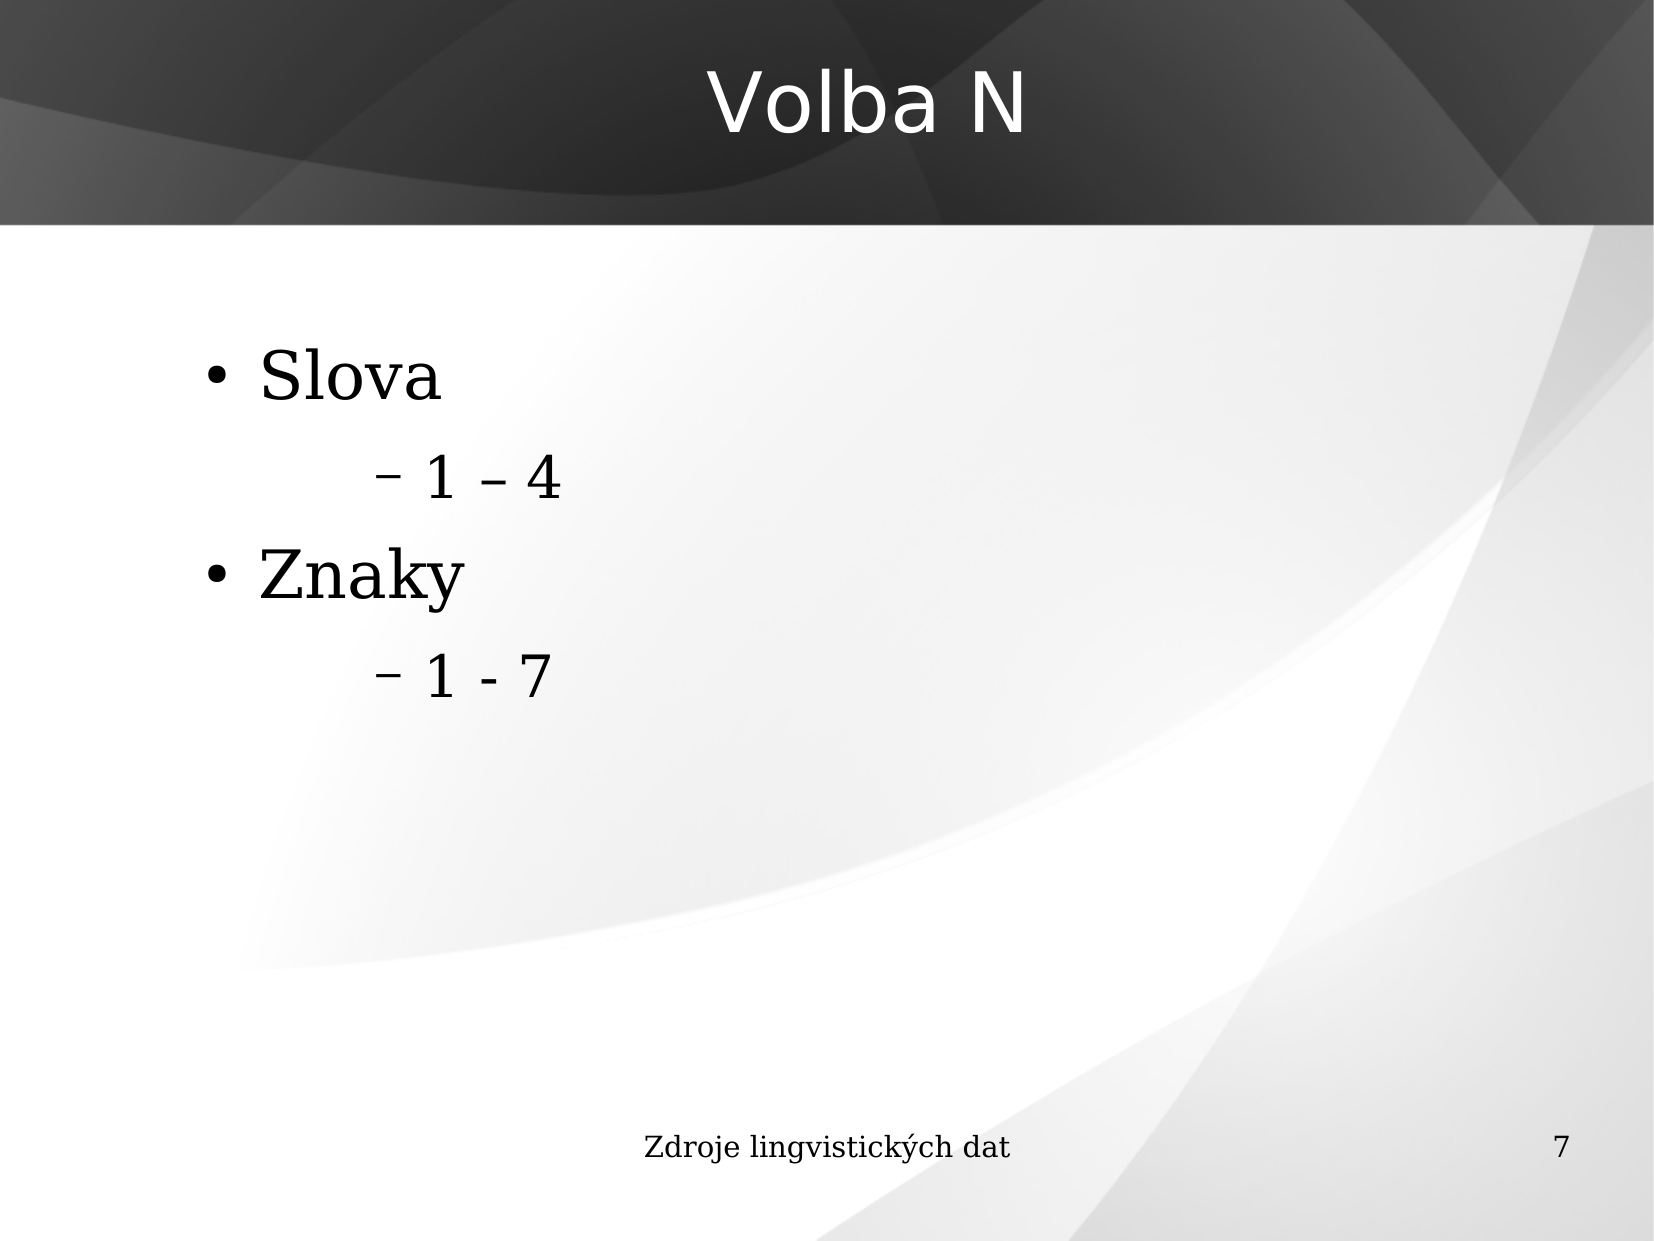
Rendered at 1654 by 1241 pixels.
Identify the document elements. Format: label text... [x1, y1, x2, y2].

picture [0, 0, 1654, 1241]
list Slova 1 – 4 Znaky 1 - 7 [187, 337, 1538, 998]
title Volba N [124, 7, 1613, 200]
